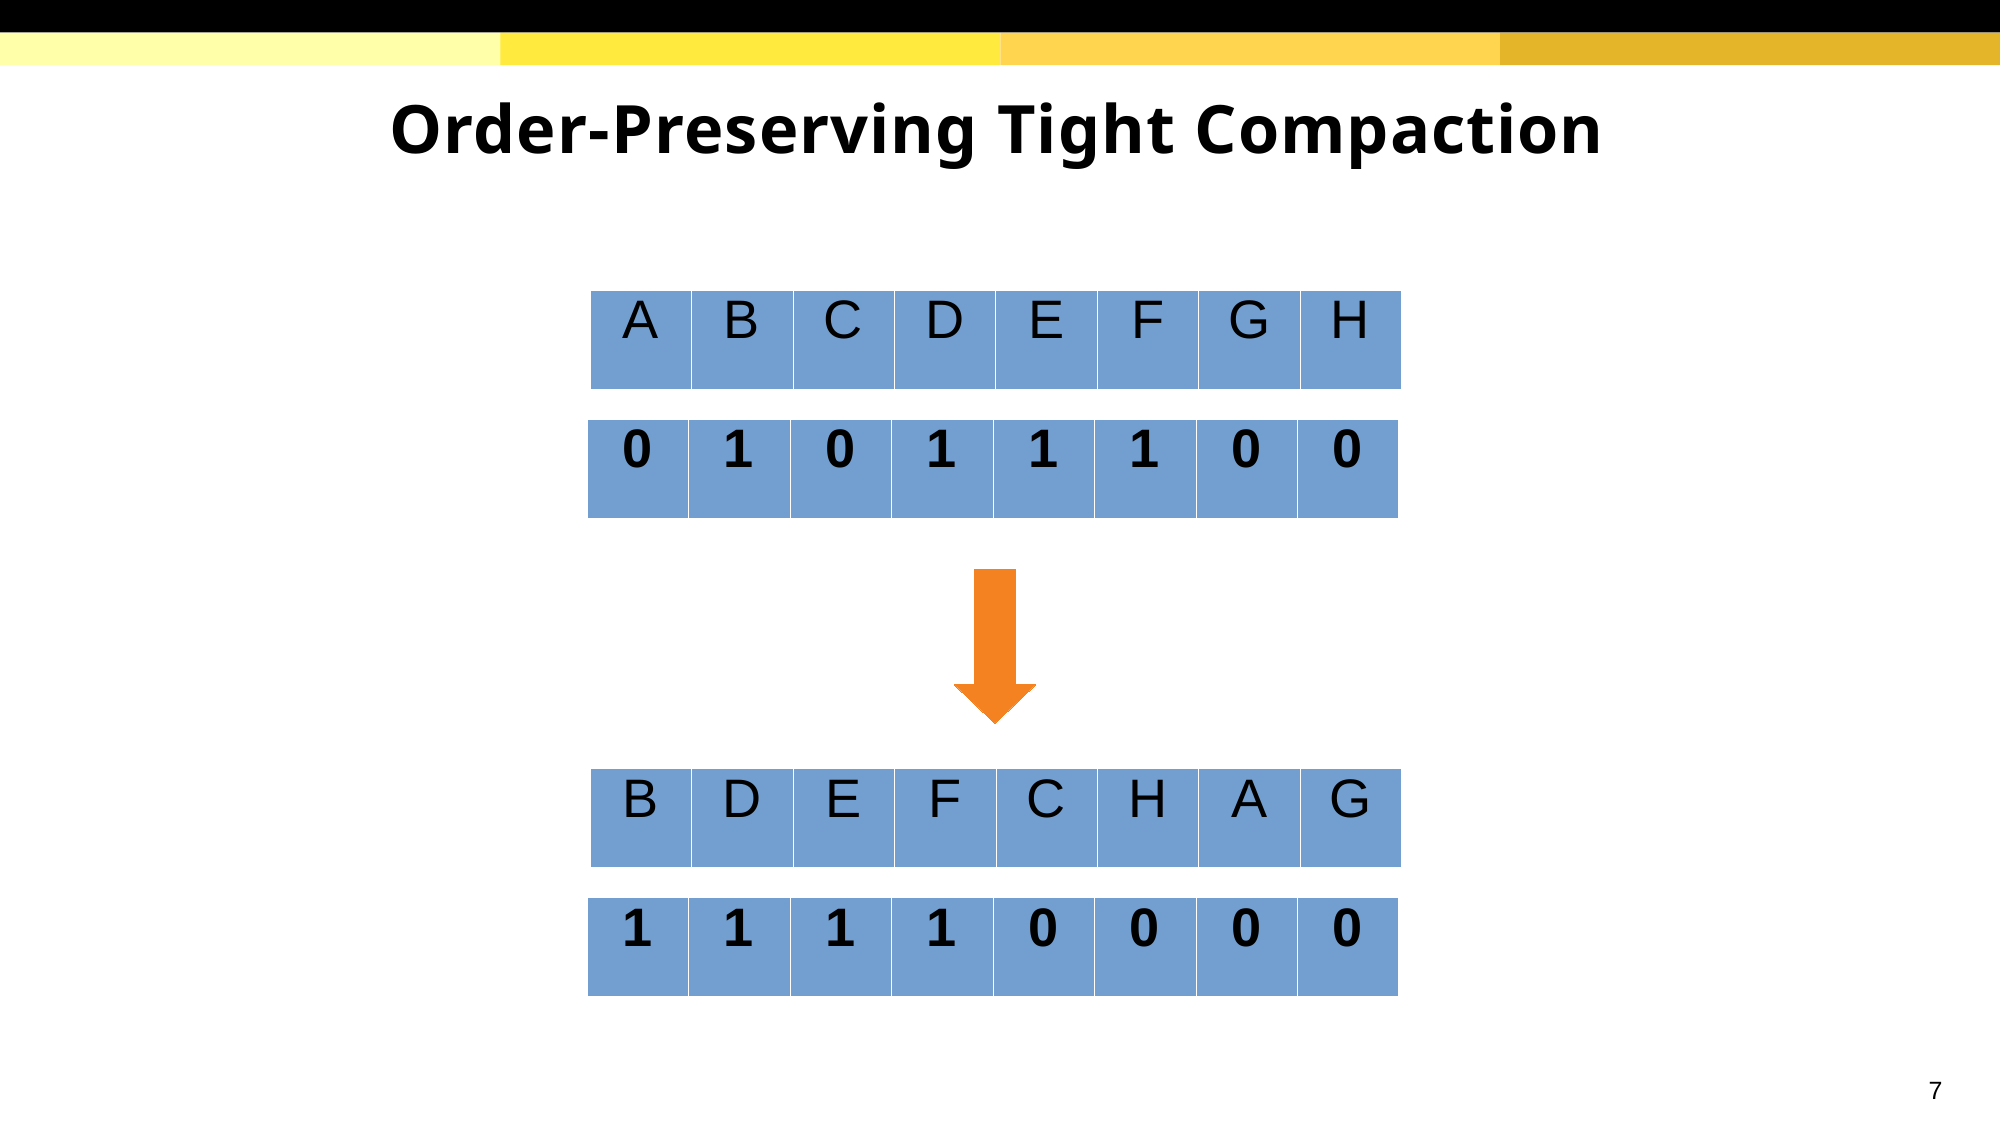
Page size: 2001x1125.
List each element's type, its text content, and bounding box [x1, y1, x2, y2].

table_header 1 [1095, 420, 1196, 518]
table_header A [591, 291, 691, 389]
table_header E [996, 291, 1097, 389]
table_header 0 [1298, 420, 1398, 518]
table_header B [692, 291, 793, 389]
table_header 0 [588, 420, 688, 518]
table_header 1 [588, 898, 688, 996]
table_header F [895, 769, 996, 867]
table_header 1 [689, 898, 790, 996]
table_header 1 [892, 898, 993, 996]
table_header D [895, 291, 995, 389]
table_header 1 [994, 420, 1094, 518]
text_box 7 [1913, 1069, 1958, 1113]
table_header 1 [791, 898, 891, 996]
text_box [954, 569, 1036, 724]
table_header 0 [1197, 420, 1297, 518]
table_header H [1301, 291, 1401, 389]
table_header E [794, 769, 894, 867]
table_header 0 [791, 420, 891, 518]
table_header H [1098, 769, 1198, 867]
table_header D [692, 769, 793, 867]
table_header 0 [994, 898, 1094, 996]
table_header 1 [892, 420, 993, 518]
table_header B [591, 769, 691, 867]
table_header C [997, 769, 1097, 867]
table_header A [1199, 769, 1300, 867]
table_header F [1098, 291, 1198, 389]
table_header 0 [1298, 898, 1398, 996]
table_header 0 [1095, 898, 1196, 996]
table_header 0 [1197, 898, 1297, 996]
title Order-Preserving Tight Compaction [48, 59, 1947, 207]
table_header G [1199, 291, 1300, 389]
table_header 1 [689, 420, 790, 518]
table_header G [1301, 769, 1401, 867]
table_header C [794, 291, 894, 389]
